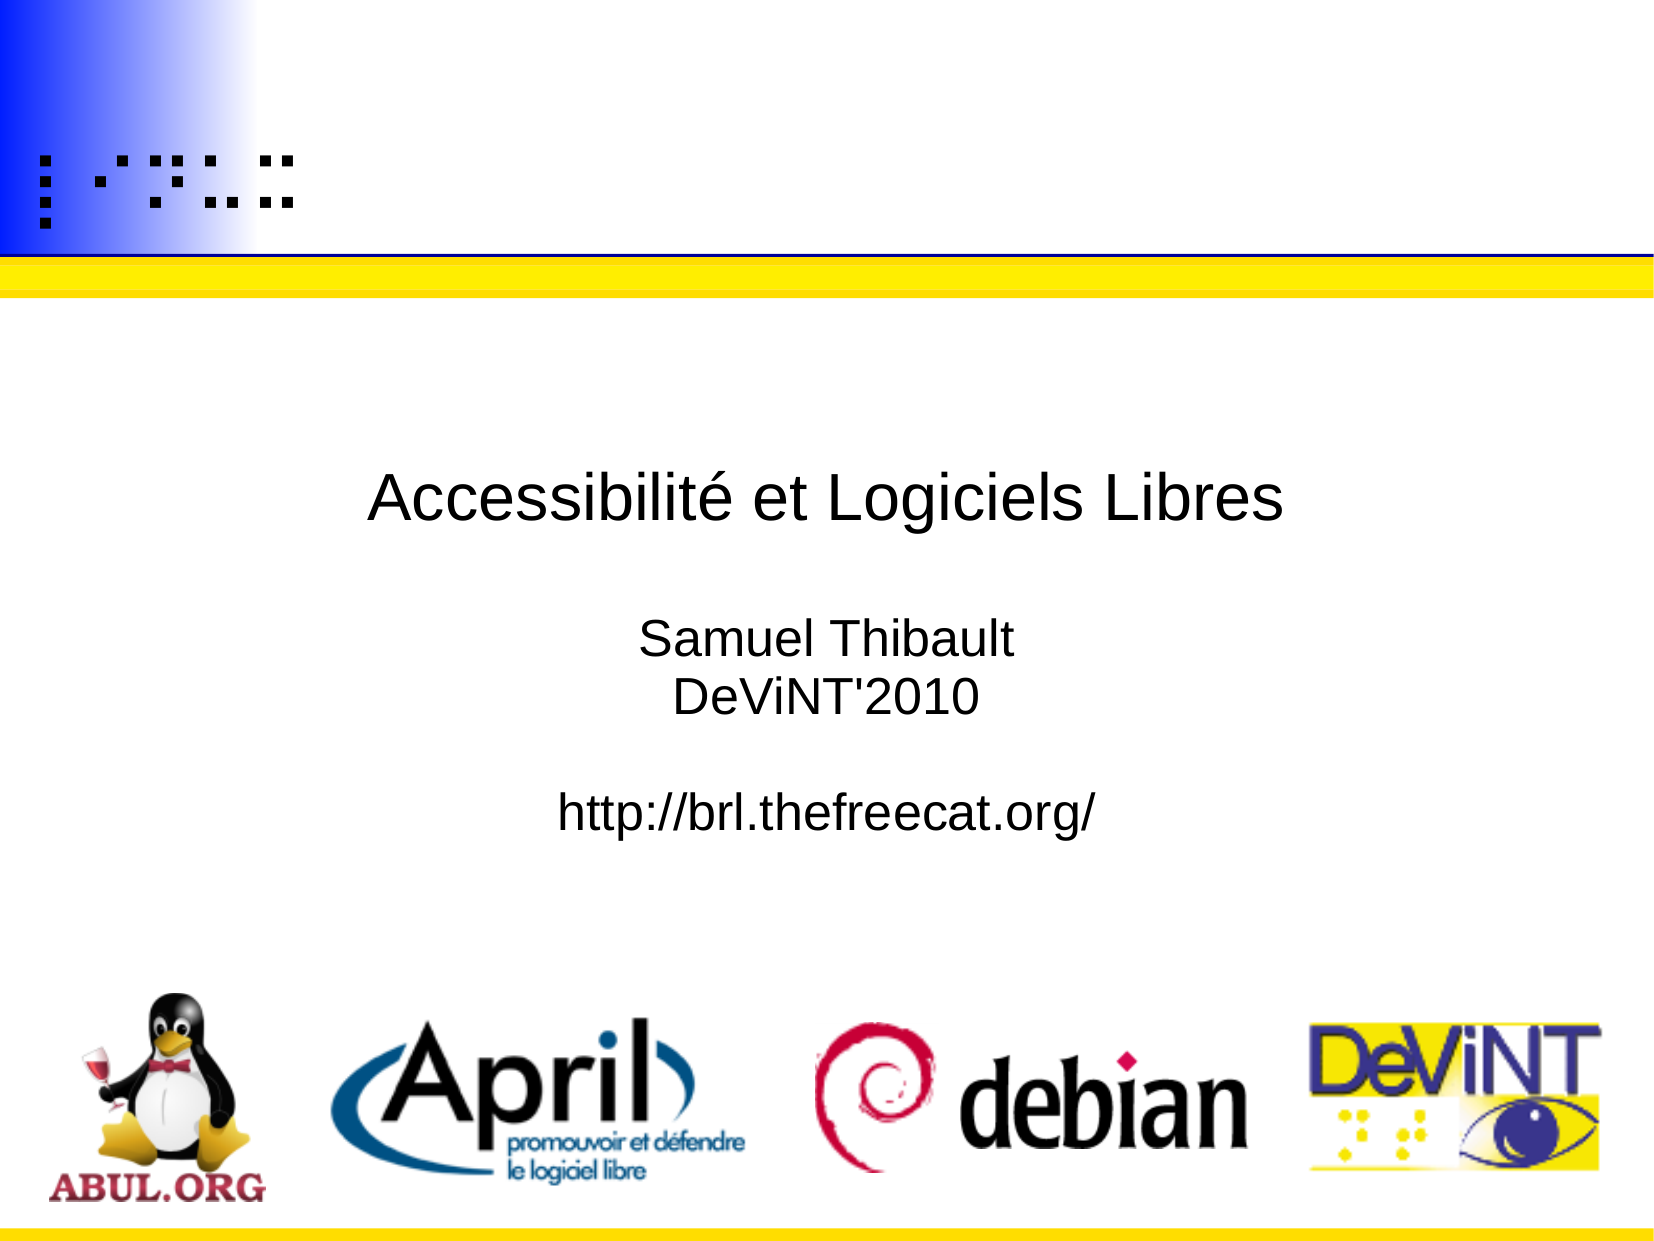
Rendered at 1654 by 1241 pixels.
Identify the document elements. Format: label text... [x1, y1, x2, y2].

picture [960, 1049, 1250, 1149]
picture [49, 993, 266, 1202]
subtitle Accessibilité et Logiciels Libres Samuel Thibault DeViNT'2010 http://brl.thefreecat.org/ [82, 307, 1571, 996]
picture [1305, 1021, 1605, 1174]
picture [815, 1022, 939, 1173]
picture [321, 1008, 760, 1188]
